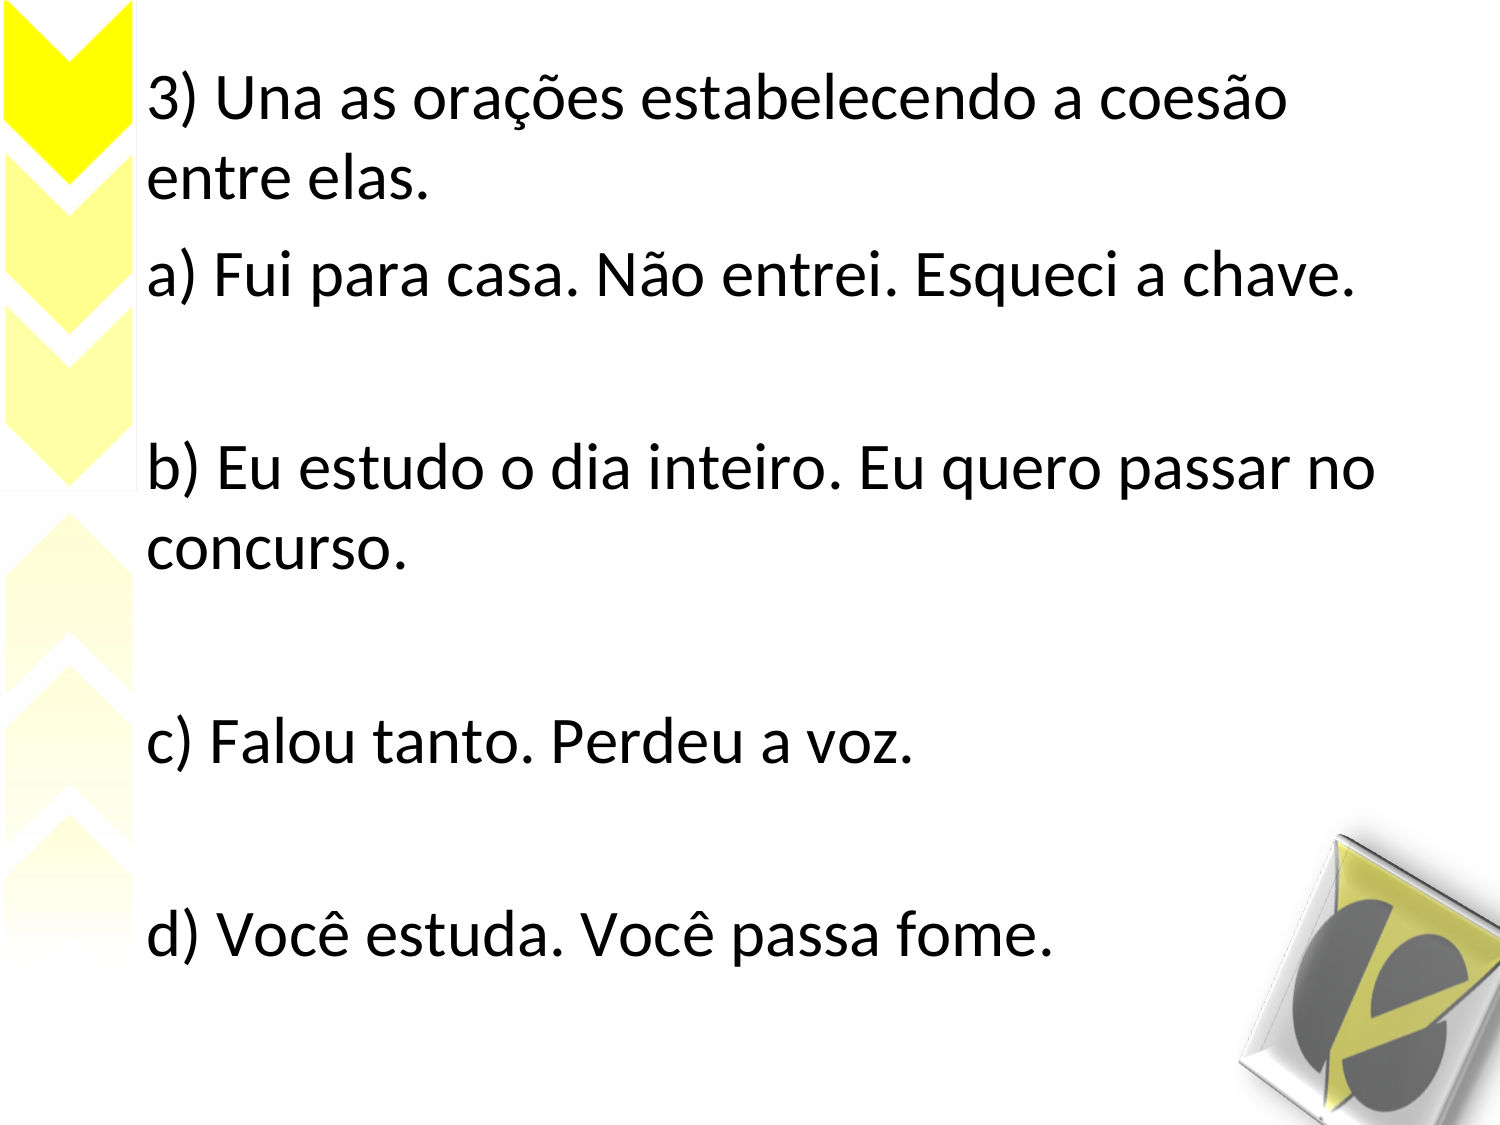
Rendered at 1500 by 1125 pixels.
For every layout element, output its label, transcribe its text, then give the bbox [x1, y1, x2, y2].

list 3) Una as orações estabelecendo a coesão entre elas. a) Fui para casa. Não entrei. Esqueci a chave. b) Eu estudo o dia inteiro. Eu quero passar no concurso. c) Falou tanto. Perdeu a voz. d) Você estuda. Você passa fome. [75, 45, 1426, 1005]
picture [1194, 786, 1500, 1125]
picture [0, 0, 140, 1003]
